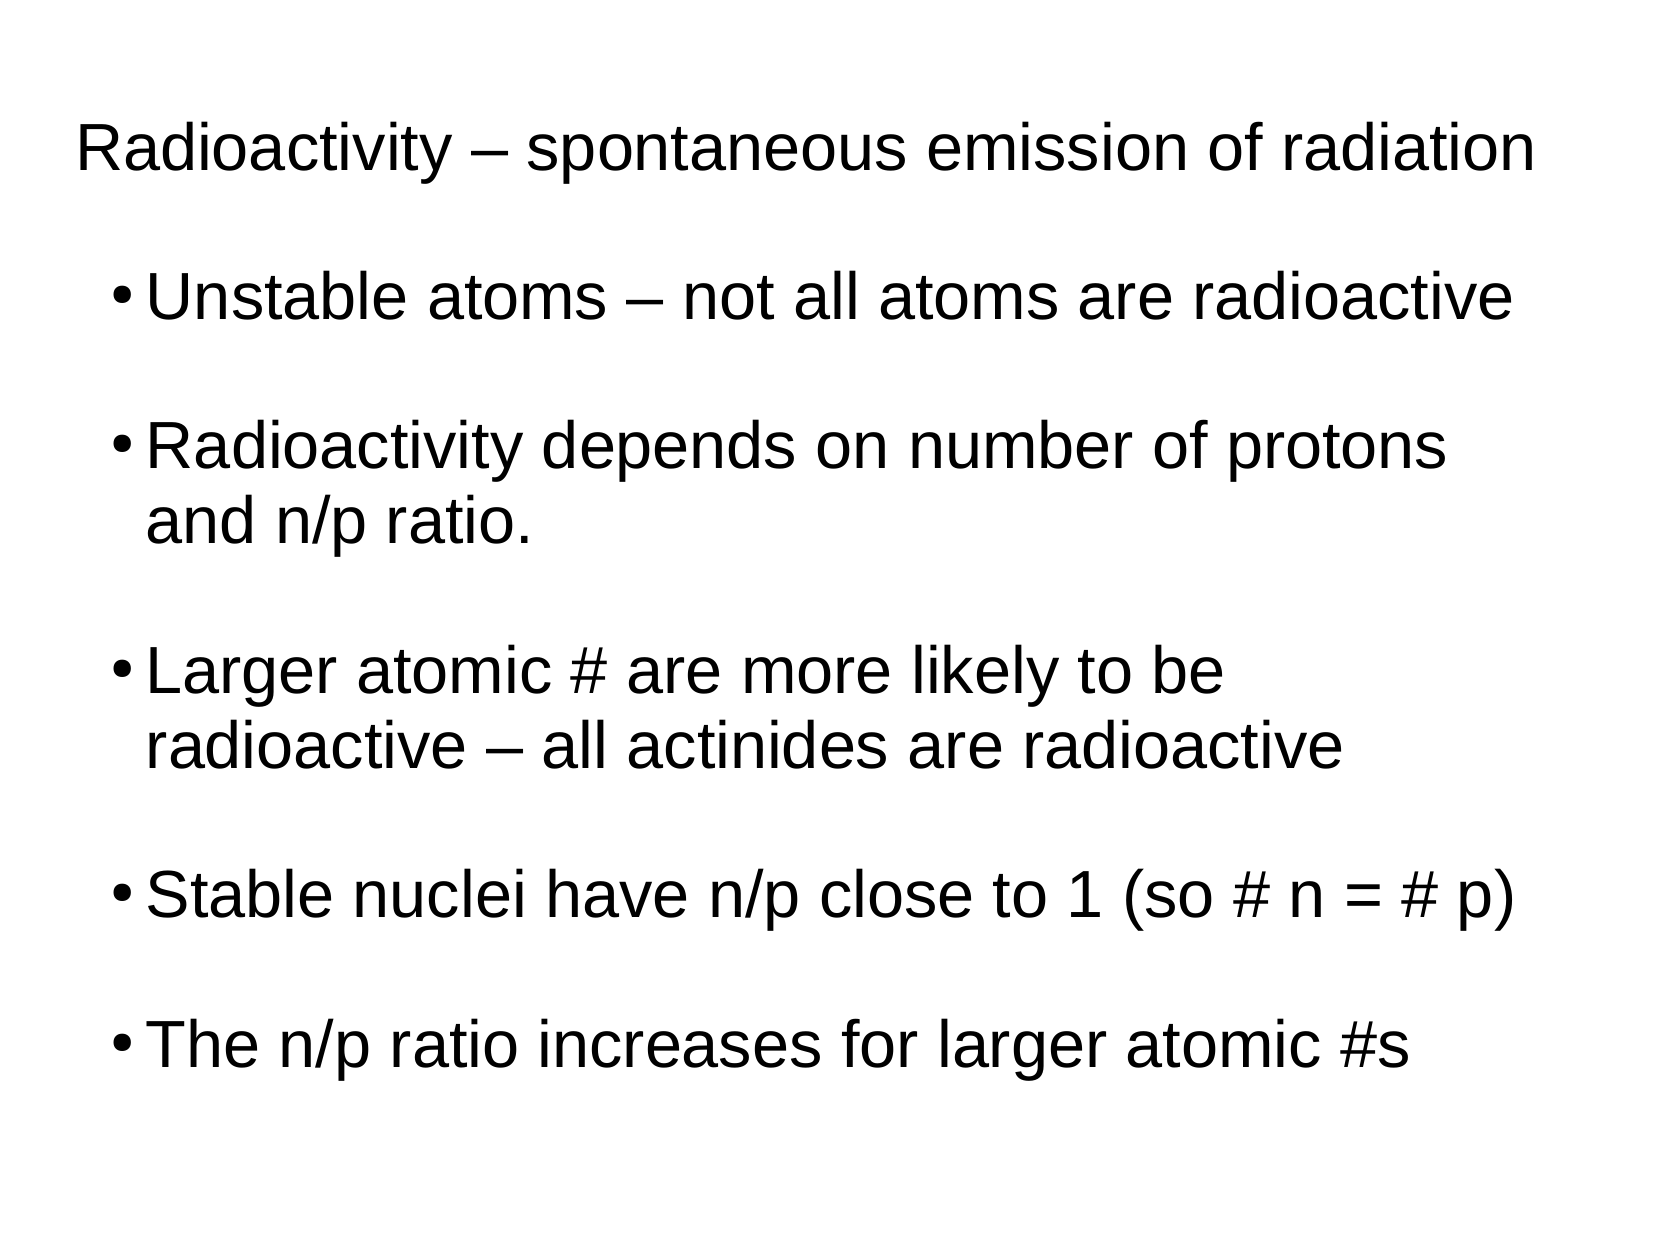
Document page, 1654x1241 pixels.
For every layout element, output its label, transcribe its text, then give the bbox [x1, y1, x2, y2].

subtitle Radioactivity – spontaneous emission of radiation Unstable atoms – not all atoms are radioactive Radioactivity depends on number of protons and n/p ratio. Larger atomic # are more likely to be radioactive – all actinides are radioactive Stable nuclei have n/p close to 1 (so # n = # p) The n/p ratio increases for larger atomic #s [75, 65, 1564, 1126]
